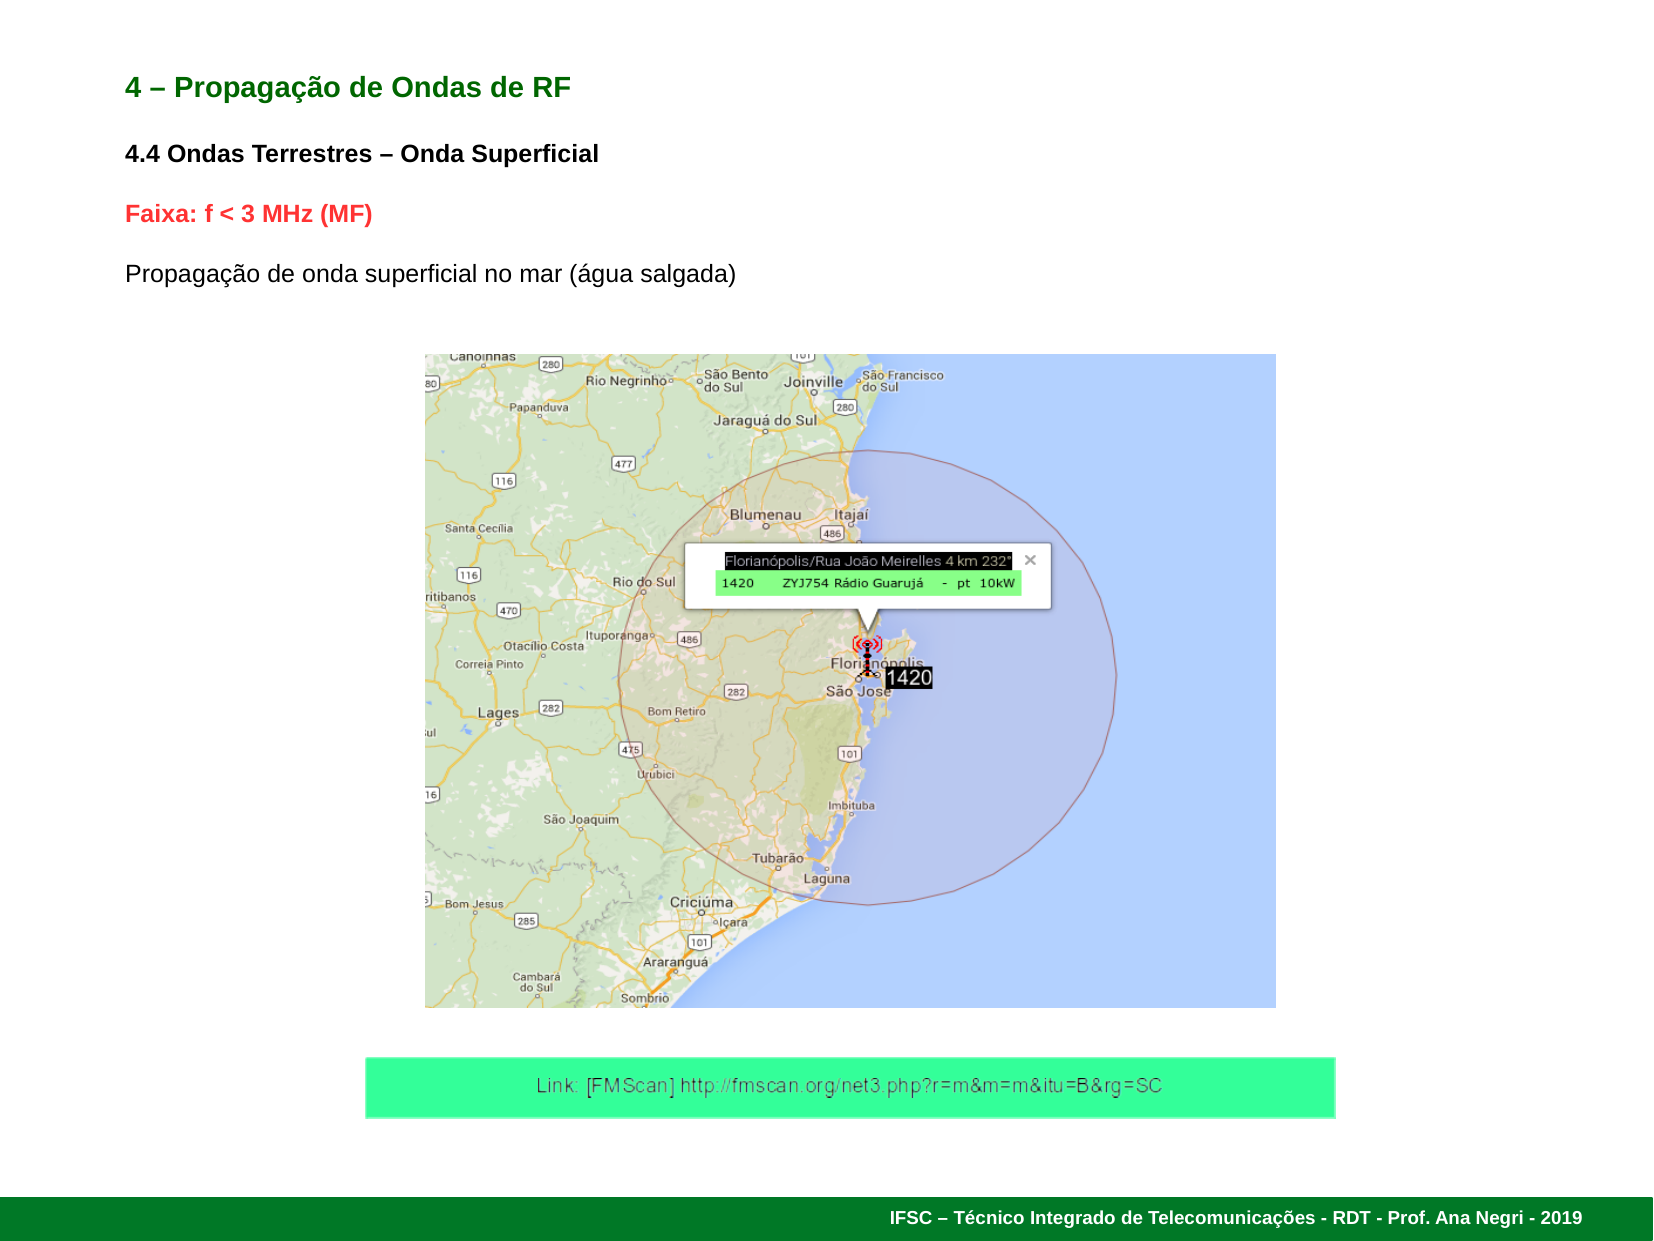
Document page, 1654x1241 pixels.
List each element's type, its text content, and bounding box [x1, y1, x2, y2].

text_box 4 – Propagação de Ondas de RF 4.4 Ondas Terrestres – Onda Superficial Faixa: f < 3 MHz (MF) Propagação de onda superficial no mar (água salgada) [110, 60, 1615, 720]
picture [425, 354, 1276, 1008]
text_box IFSC – Técnico Integrado de Telecomunicações - RDT - Prof. Ana Negri - 2019 [875, 1197, 1653, 1236]
text_box [0, 1197, 1653, 1241]
picture [365, 1057, 1336, 1119]
